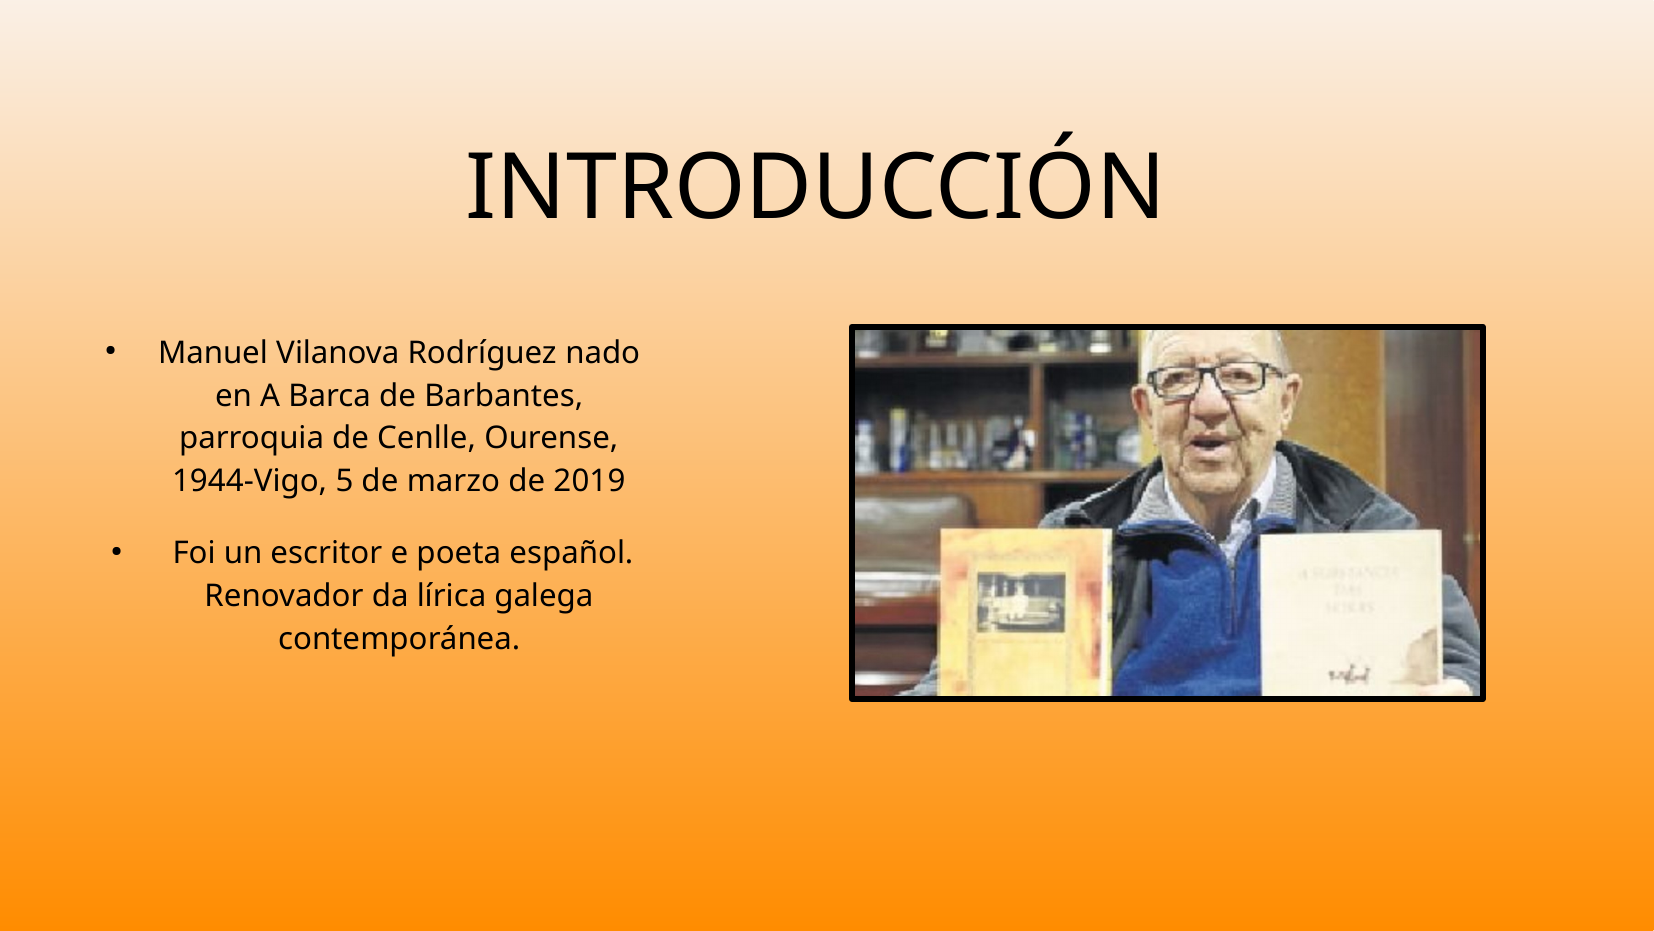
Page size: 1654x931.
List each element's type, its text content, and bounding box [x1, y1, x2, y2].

list Manuel Vilanova Rodríguez​ nado en A Barca de Barbantes, parroquia de Cenlle, Ourense, 1944-Vigo, 5 de marzo de 2019 ​ Foi un escritor e poeta español. Renovador da lírica galega contemporánea. [82, 330, 646, 721]
title INTRODUCCIÓN [71, 105, 1561, 261]
picture [855, 330, 1480, 696]
